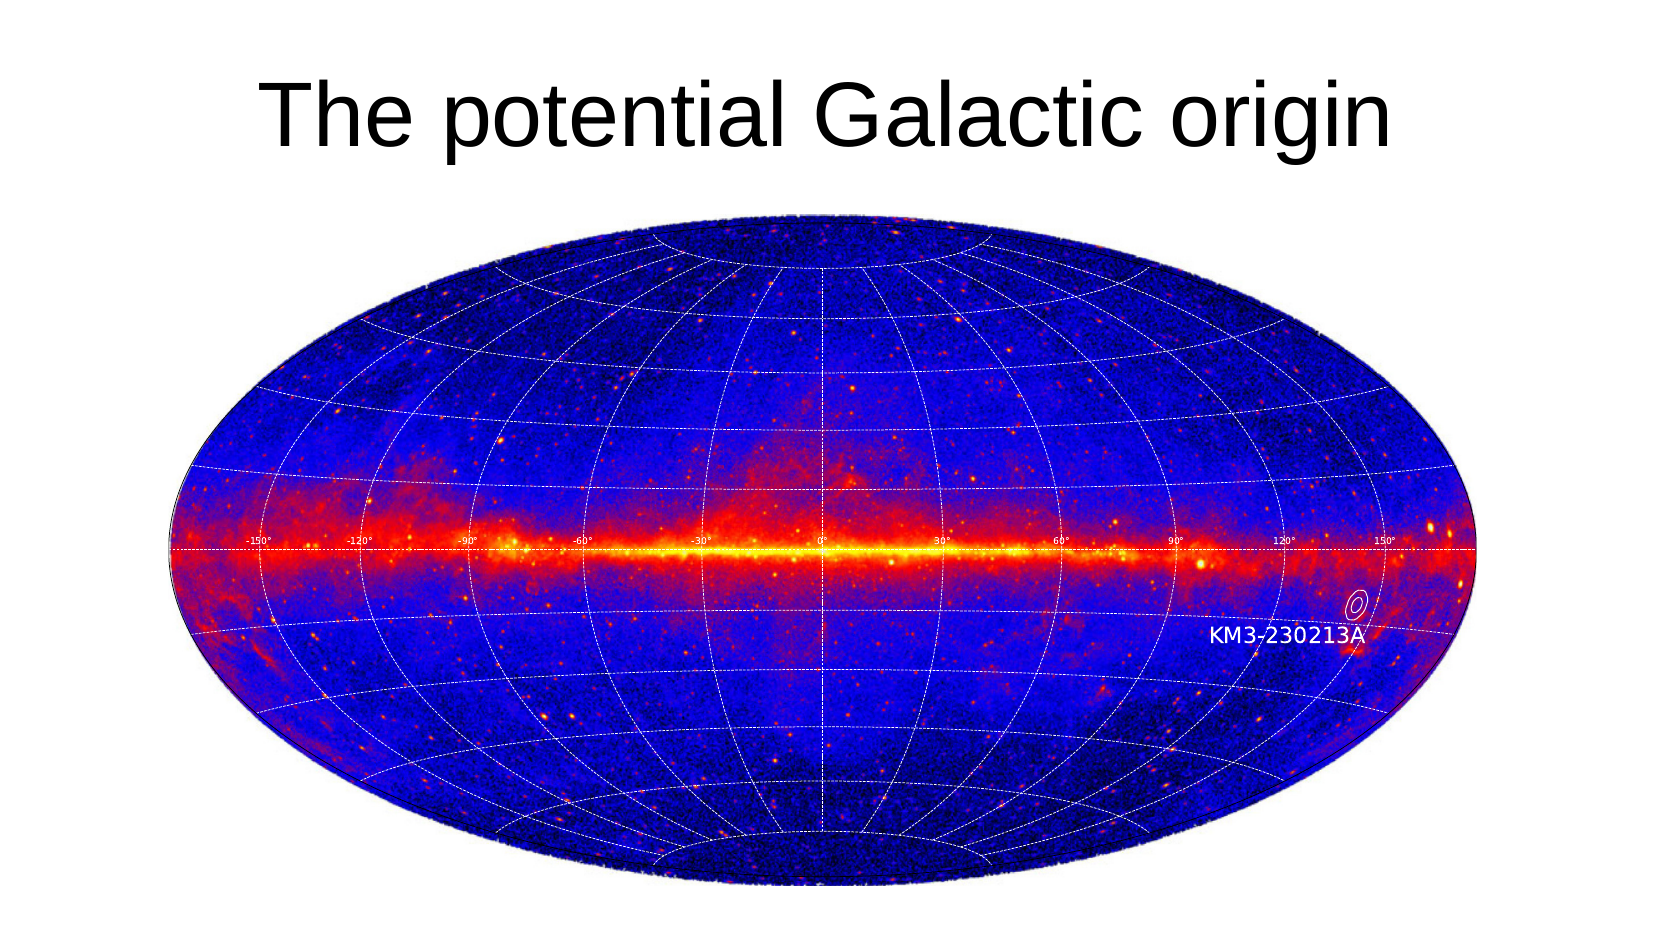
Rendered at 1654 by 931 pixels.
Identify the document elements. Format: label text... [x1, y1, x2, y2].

picture [168, 214, 1477, 886]
title The potential Galactic origin [82, 37, 1571, 193]
